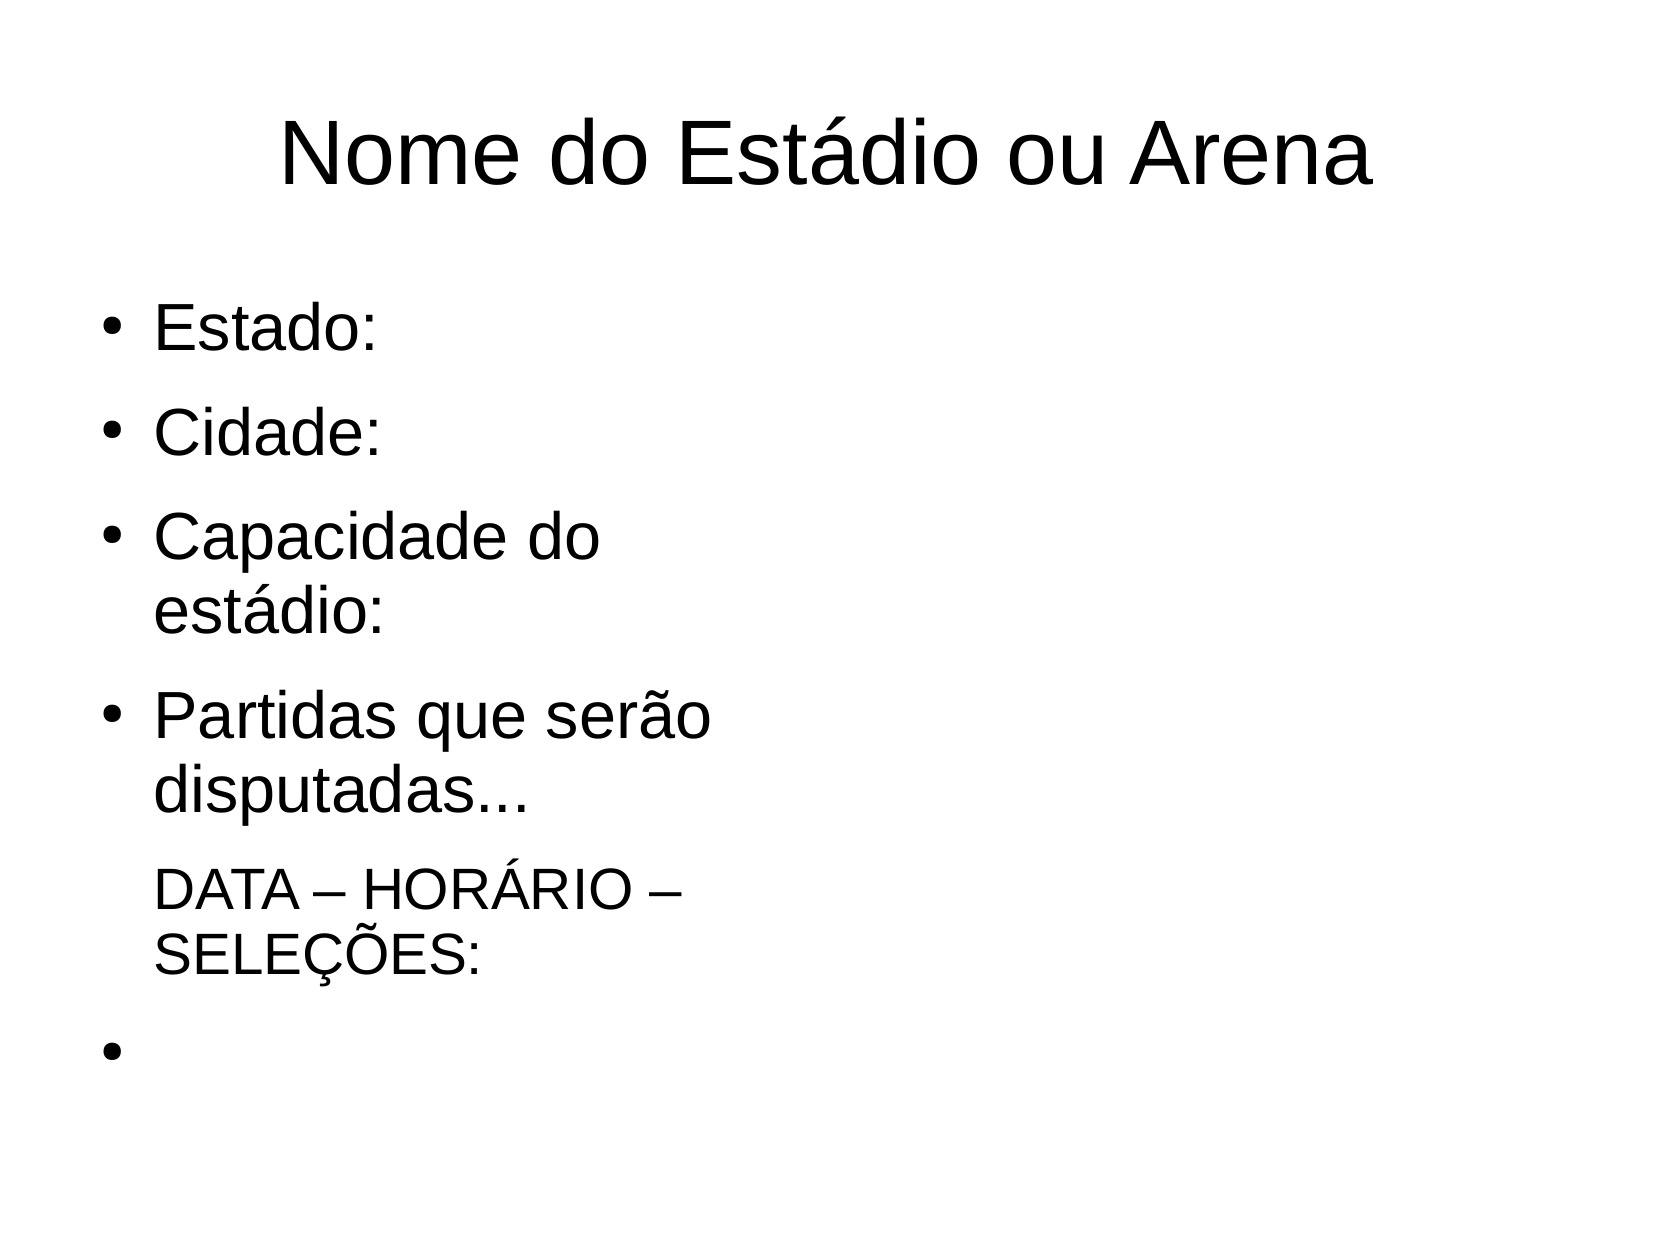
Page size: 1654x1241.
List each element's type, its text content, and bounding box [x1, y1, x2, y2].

title Nome do Estádio ou Arena [82, 49, 1571, 257]
list Estado: Cidade: Capacidade do estádio: Partidas que serão disputadas... DATA – HORÁRIO – SELEÇÕES: [82, 290, 809, 1109]
